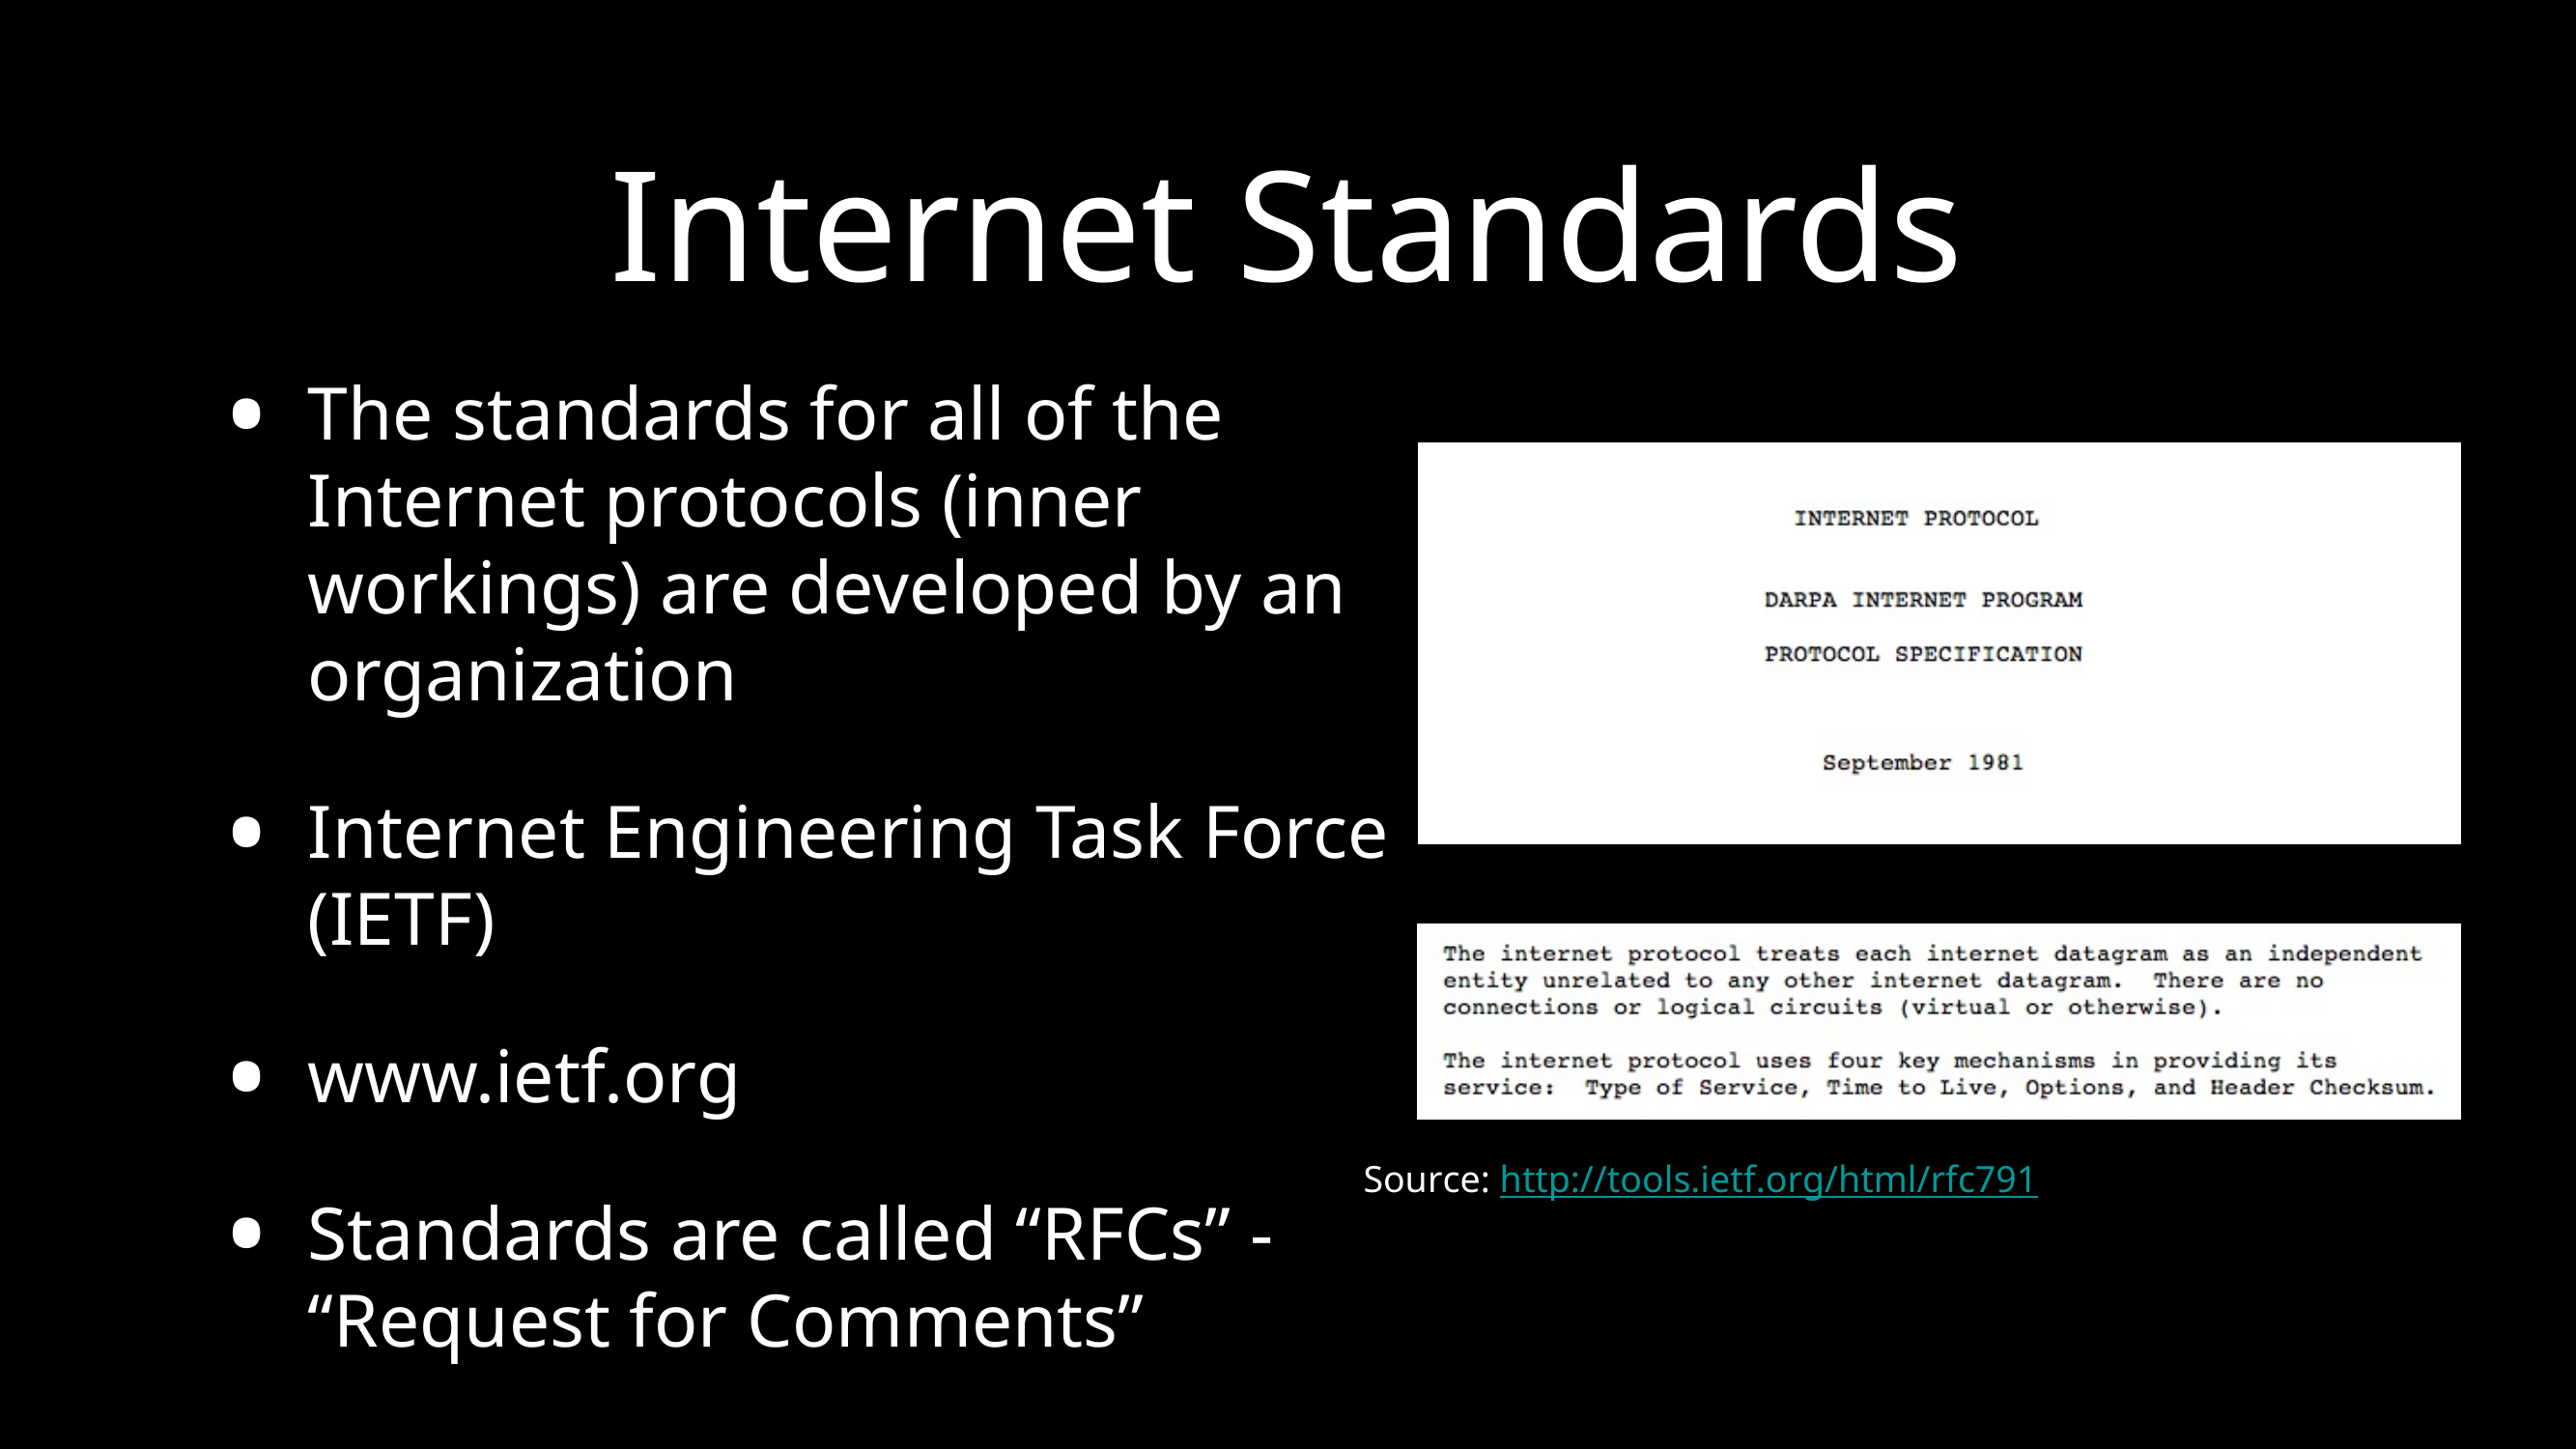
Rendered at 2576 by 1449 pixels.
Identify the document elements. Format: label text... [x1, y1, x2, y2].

picture [1418, 442, 2461, 844]
picture [1417, 923, 2461, 1120]
list The standards for all of the Internet protocols (inner workings) are developed by an organization Internet Engineering Task Force (IETF) www.ietf.org Standards are called “RFCs” - “Request for Comments” [183, 405, 1409, 1324]
title Internet Standards [183, 38, 2392, 403]
text_box Source: http://tools.ietf.org/html/rfc791 [1363, 1156, 2048, 1207]
